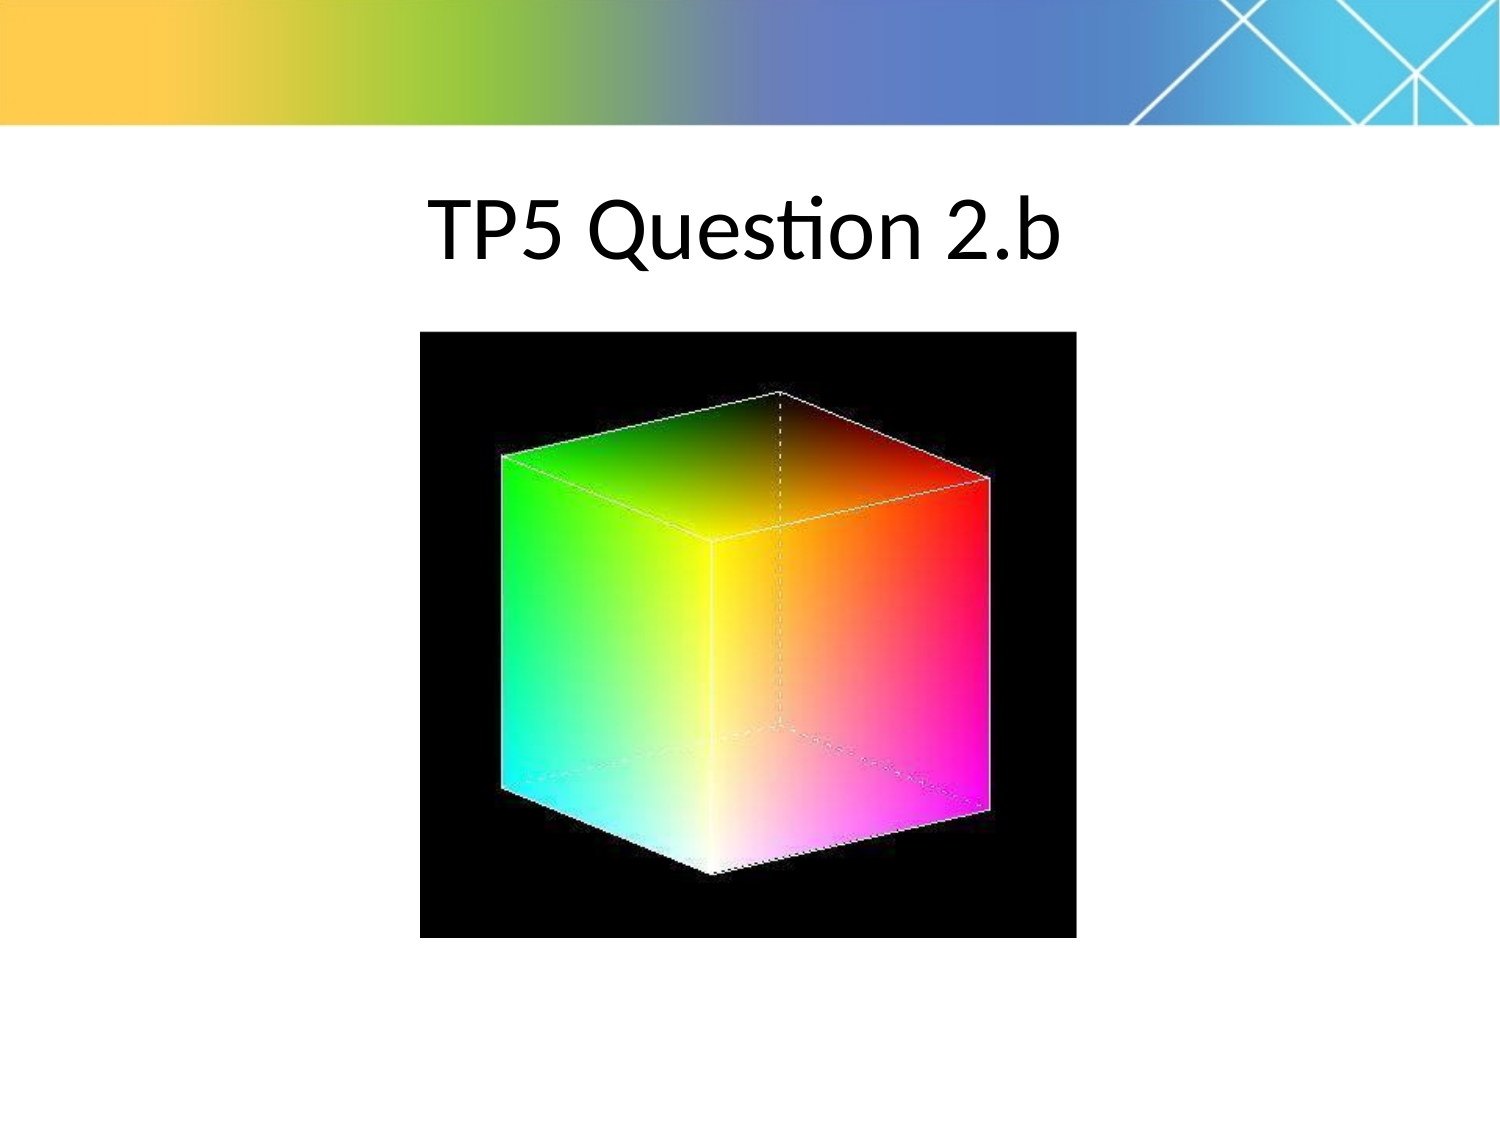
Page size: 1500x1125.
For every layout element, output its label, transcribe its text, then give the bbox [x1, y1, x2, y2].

text_box [420, 329, 1080, 938]
title TP5 Question 2.b [70, 128, 1421, 317]
picture [0, 0, 1500, 127]
